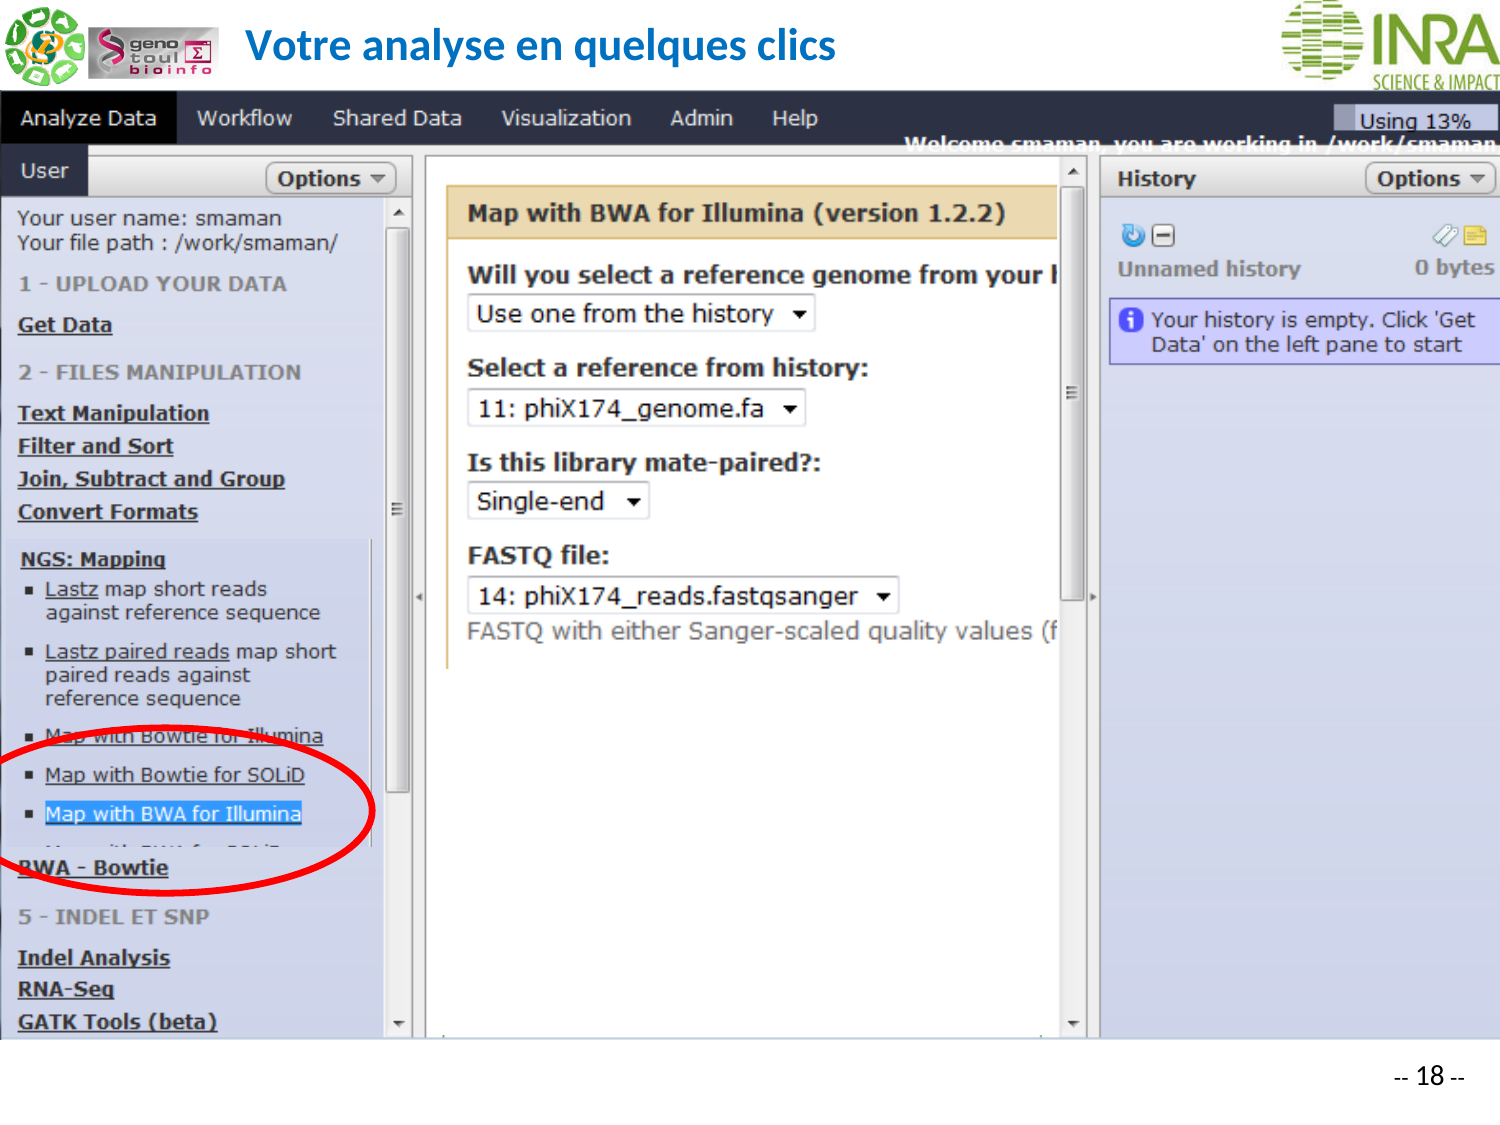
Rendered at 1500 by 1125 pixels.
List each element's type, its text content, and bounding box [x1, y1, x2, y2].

picture [5, 7, 85, 86]
picture [0, 732, 368, 889]
picture [0, 0, 1500, 1040]
text_box [431, 173, 1057, 1035]
picture [88, 27, 219, 79]
text_box Votre analyse en quelques clics [230, 19, 1400, 90]
